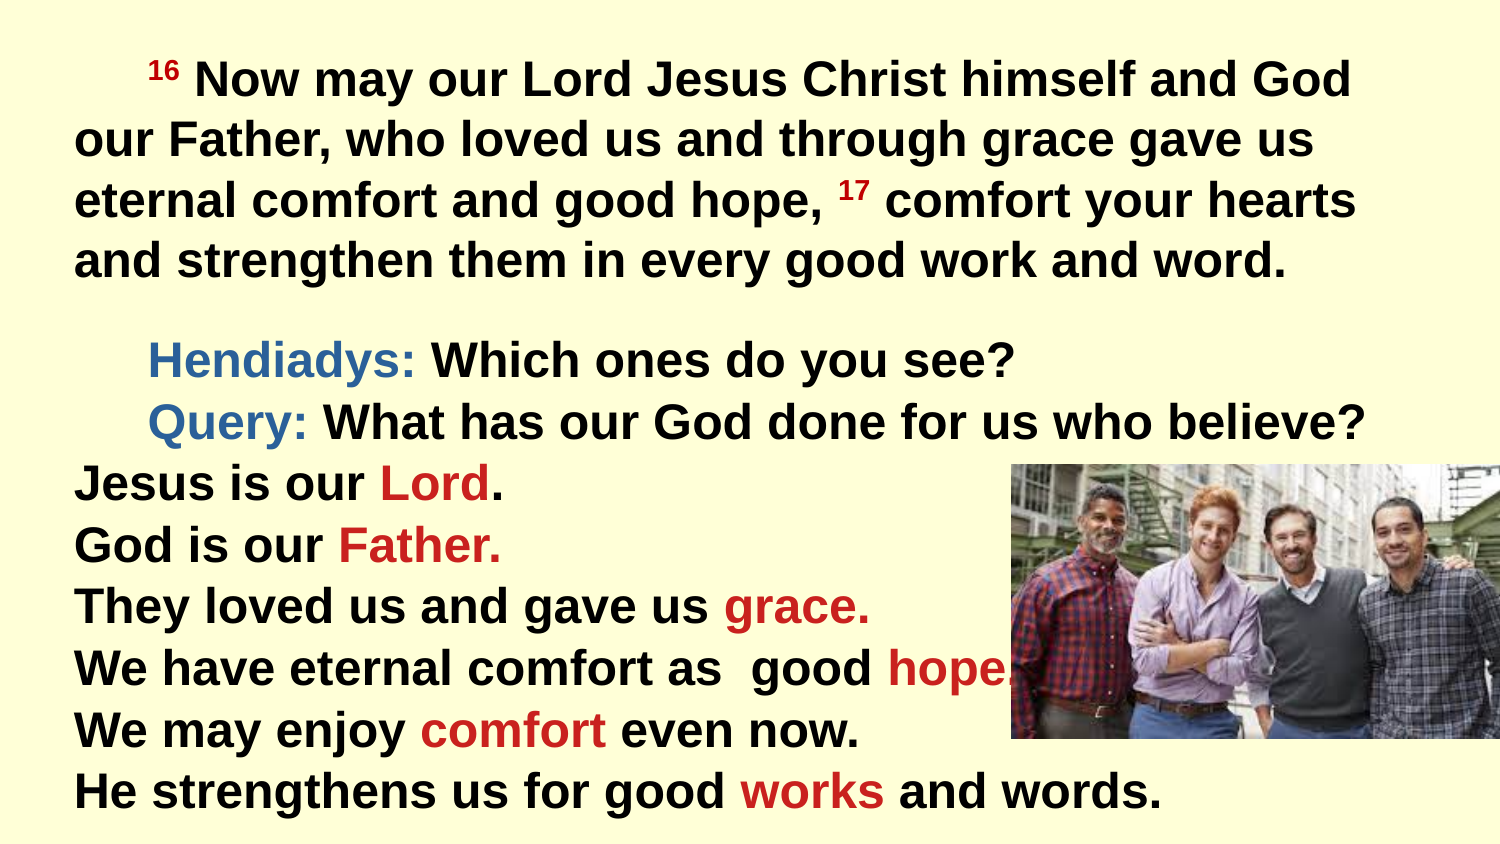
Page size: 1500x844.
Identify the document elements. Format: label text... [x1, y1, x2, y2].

text_box Hendiadys: Which ones do you see? Query: What has our God done for us who believe? Jesus is our Lord. God is our Father. They loved us and gave us grace. We have eternal comfort as good hope. We may enjoy comfort even now. He strengthens us for good works and words. [59, 324, 1477, 827]
picture [1011, 464, 1500, 739]
text_box 16 Now may our Lord Jesus Christ himself and God our Father, who loved us and through grace gave us eternal comfort and good hope, 17 comfort your hearts and strengthen them in every good work and word. [59, 39, 1447, 296]
